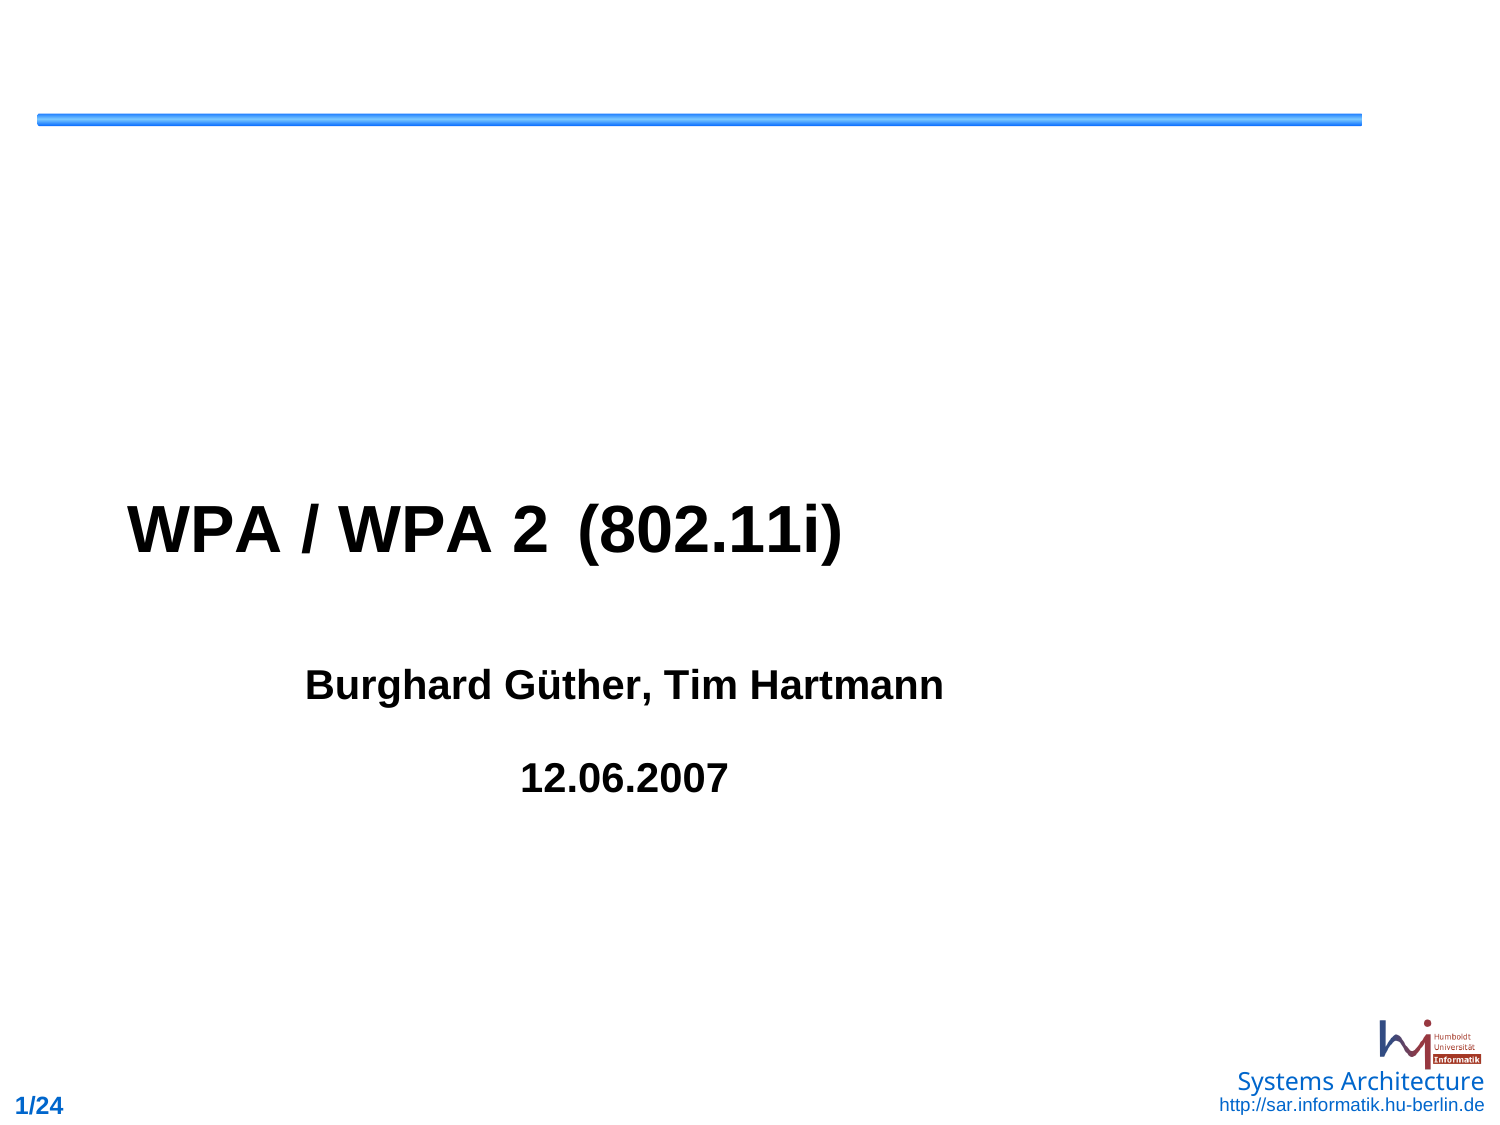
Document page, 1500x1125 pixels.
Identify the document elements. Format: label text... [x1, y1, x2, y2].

text_box Burghard Güther, Tim Hartmann 12.06.2007 [99, 654, 1150, 942]
picture [1376, 1016, 1483, 1071]
title WPA / WPA 2 (802.11i) [112, 408, 1128, 651]
